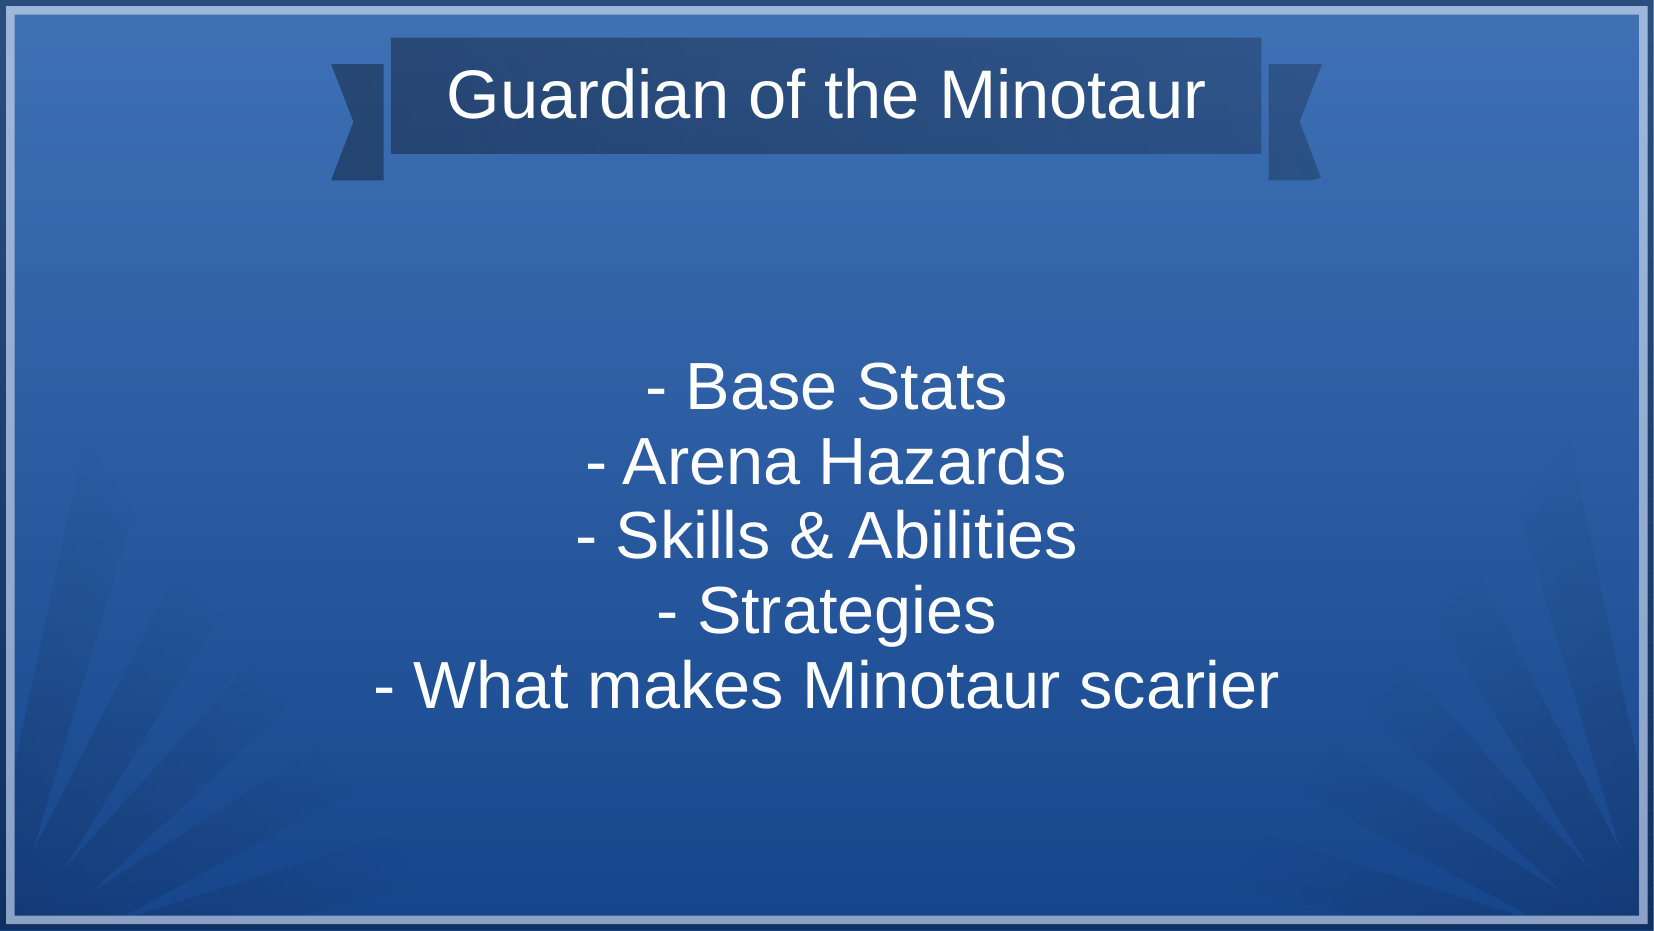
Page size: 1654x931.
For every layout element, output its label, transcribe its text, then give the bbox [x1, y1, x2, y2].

subtitle - Base Stats - Arena Hazards - Skills & Abilities - Strategies - What makes Minotaur scarier [82, 224, 1571, 848]
title Guardian of the Minotaur [389, 35, 1264, 154]
